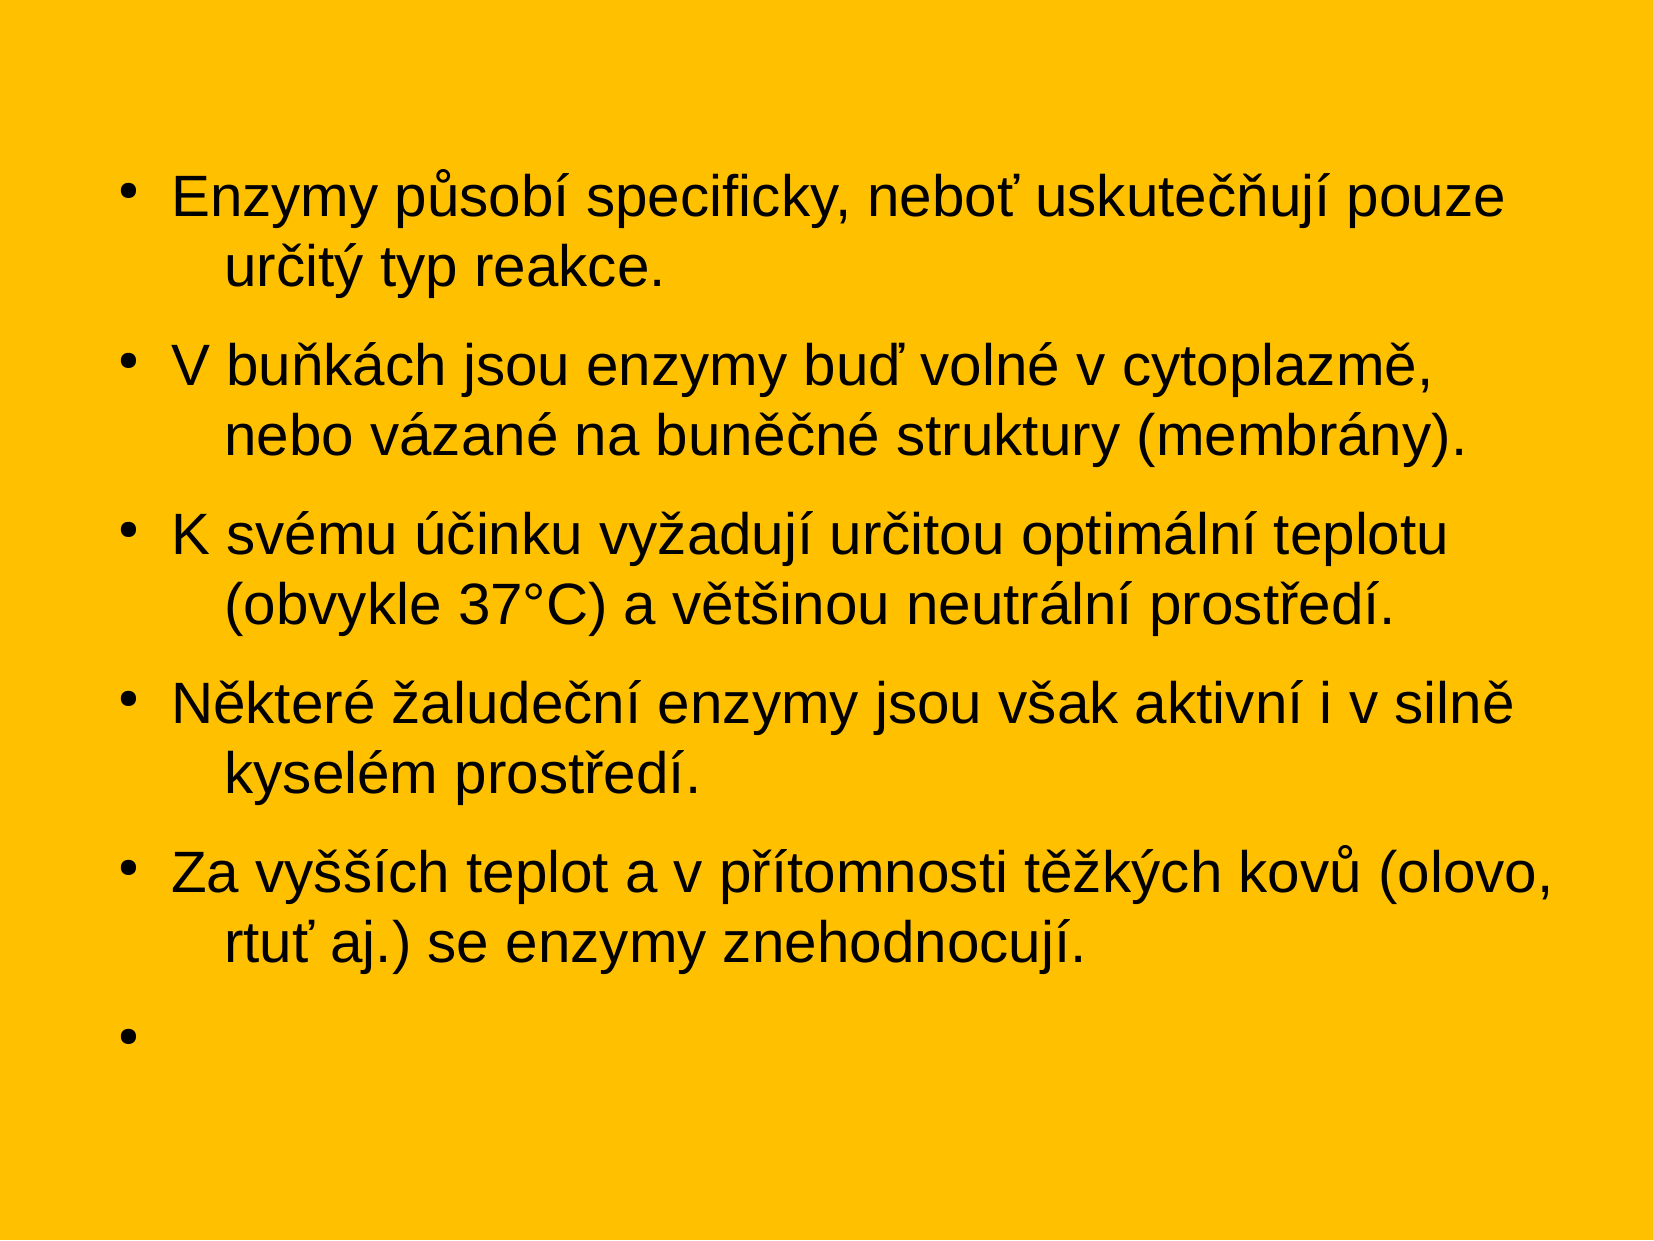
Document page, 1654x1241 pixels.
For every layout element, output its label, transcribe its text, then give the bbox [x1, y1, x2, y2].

list Enzymy působí specificky, neboť uskutečňují pouze určitý typ reakce. V buňkách jsou enzymy buď volné v cytoplazmě, nebo vázané na buněčné struktury (membrány). K svému účinku vyžadují určitou optimální teplotu (obvykle 37°C) a většinou neutrální prostředí. Některé žaludeční enzymy jsou však aktivní i v silně kyselém prostředí. Za vyšších teplot a v přítomnosti těžkých kovů (olovo, rtuť aj.) se enzymy znehodnocují. [82, 157, 1571, 1123]
